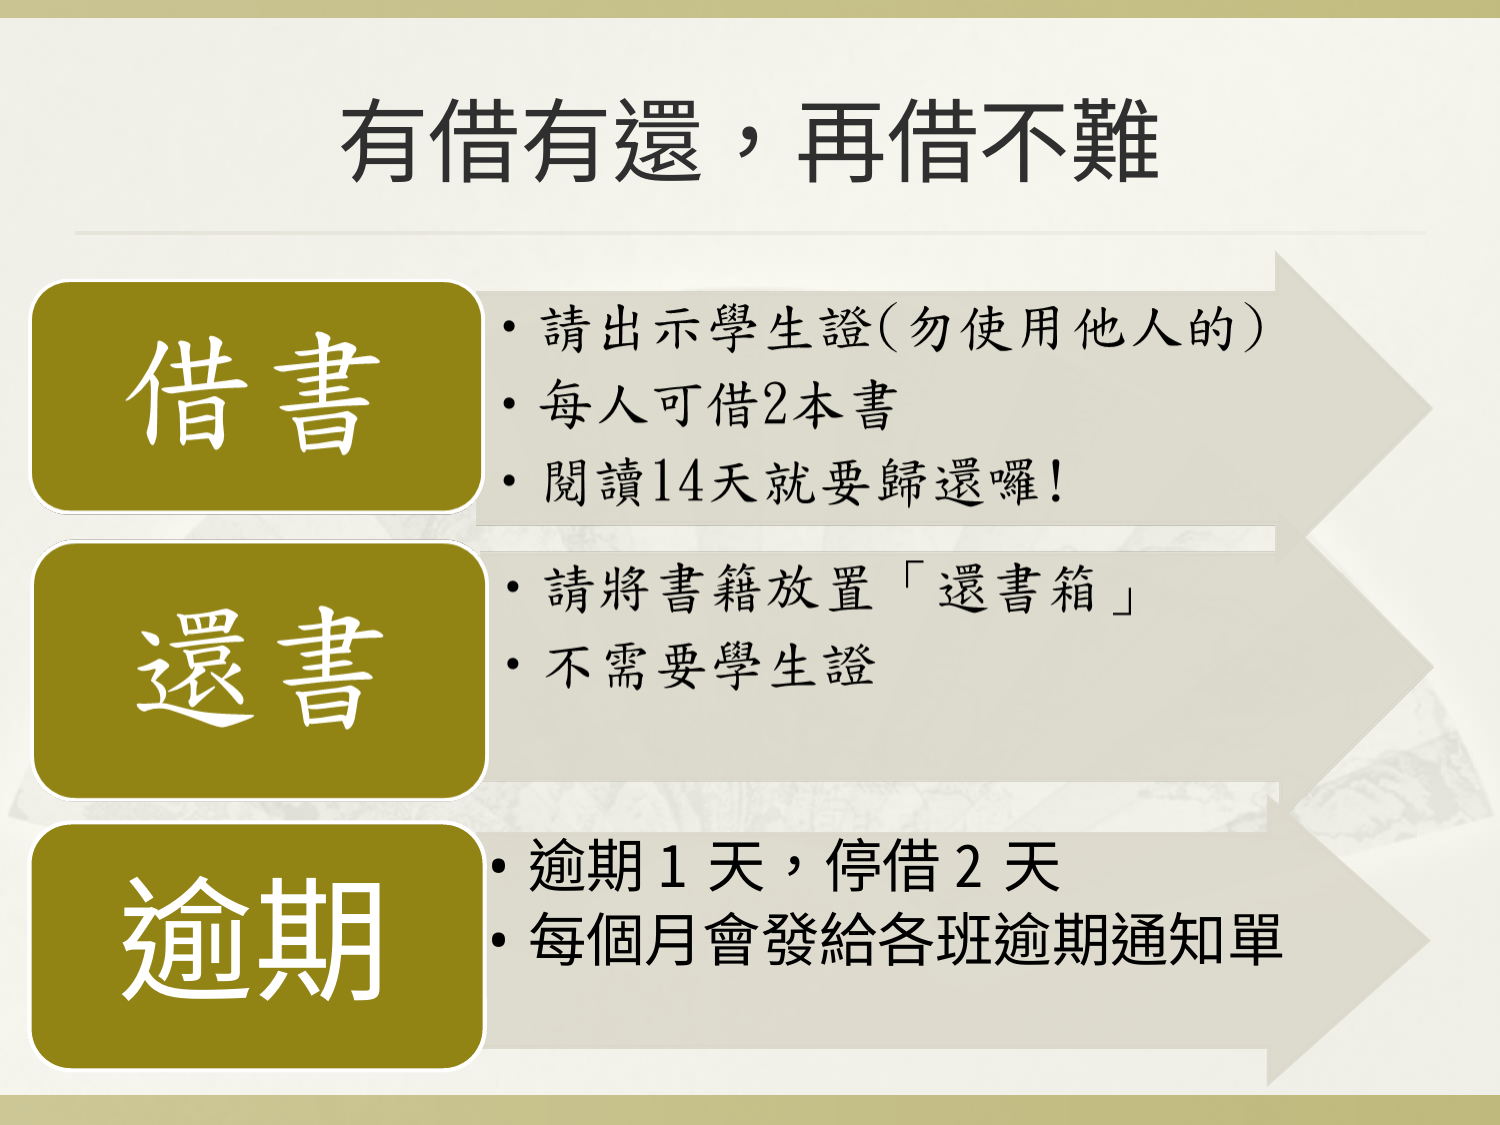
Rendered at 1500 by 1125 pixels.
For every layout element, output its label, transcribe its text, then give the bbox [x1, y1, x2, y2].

picture [0, 18, 1500, 1095]
text_box 逾期1天，停借2天 每個月會發給各班逾期通知單 [478, 834, 1309, 1047]
text_box [29, 822, 485, 1071]
title 有借有還，再借不難 [75, 45, 1426, 233]
text_box [1268, 798, 1428, 1083]
text_box 逾期 [42, 834, 467, 1059]
